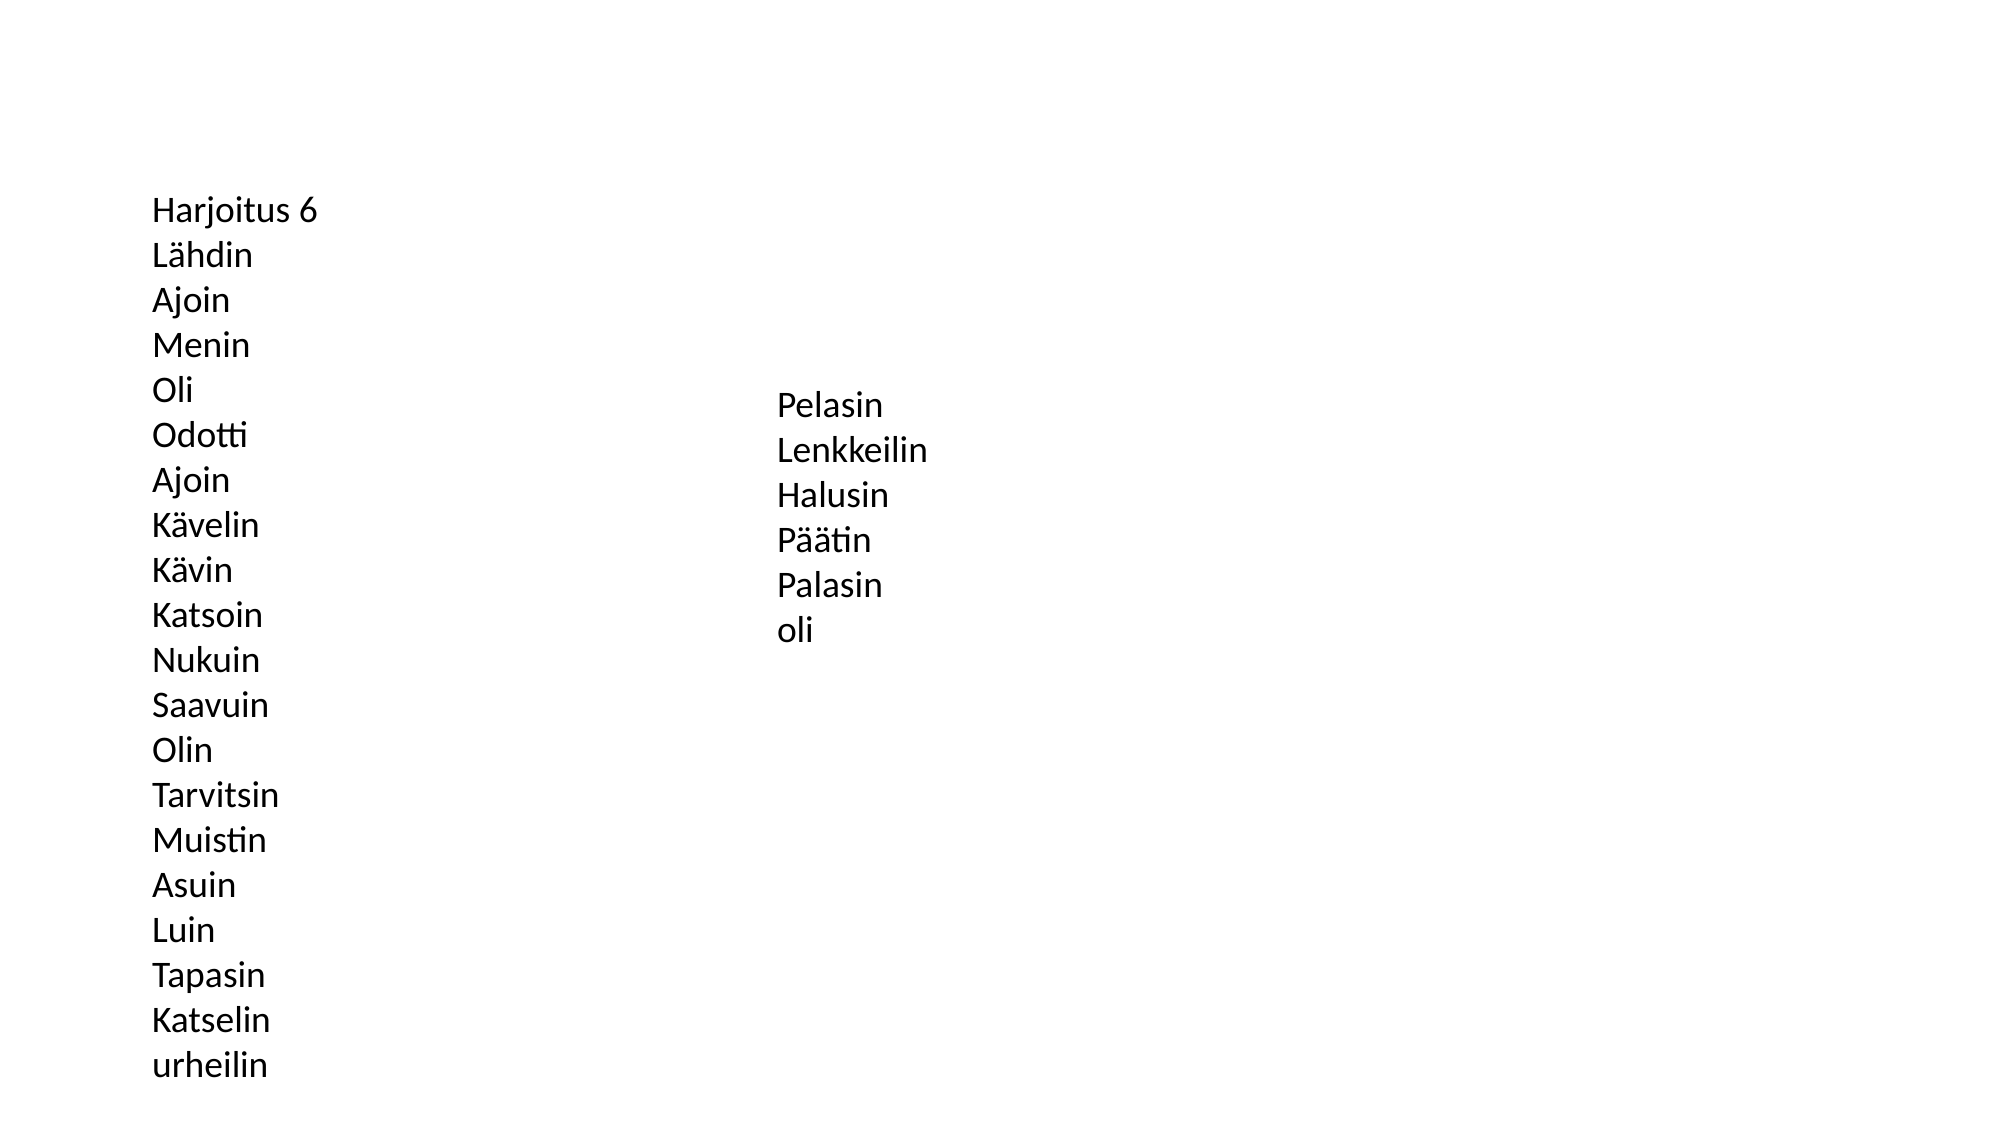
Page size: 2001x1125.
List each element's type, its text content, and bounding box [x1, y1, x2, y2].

text_box Harjoitus 6 Lähdin Ajoin Menin Oli Odotti Ajoin Kävelin Kävin Katsoin Nukuin Saavuin Olin Tarvitsin Muistin Asuin Luin Tapasin Katselin urheilin [137, 177, 384, 1125]
text_box Pelasin Lenkkeilin Halusin Päätin Palasin oli [762, 371, 1009, 706]
